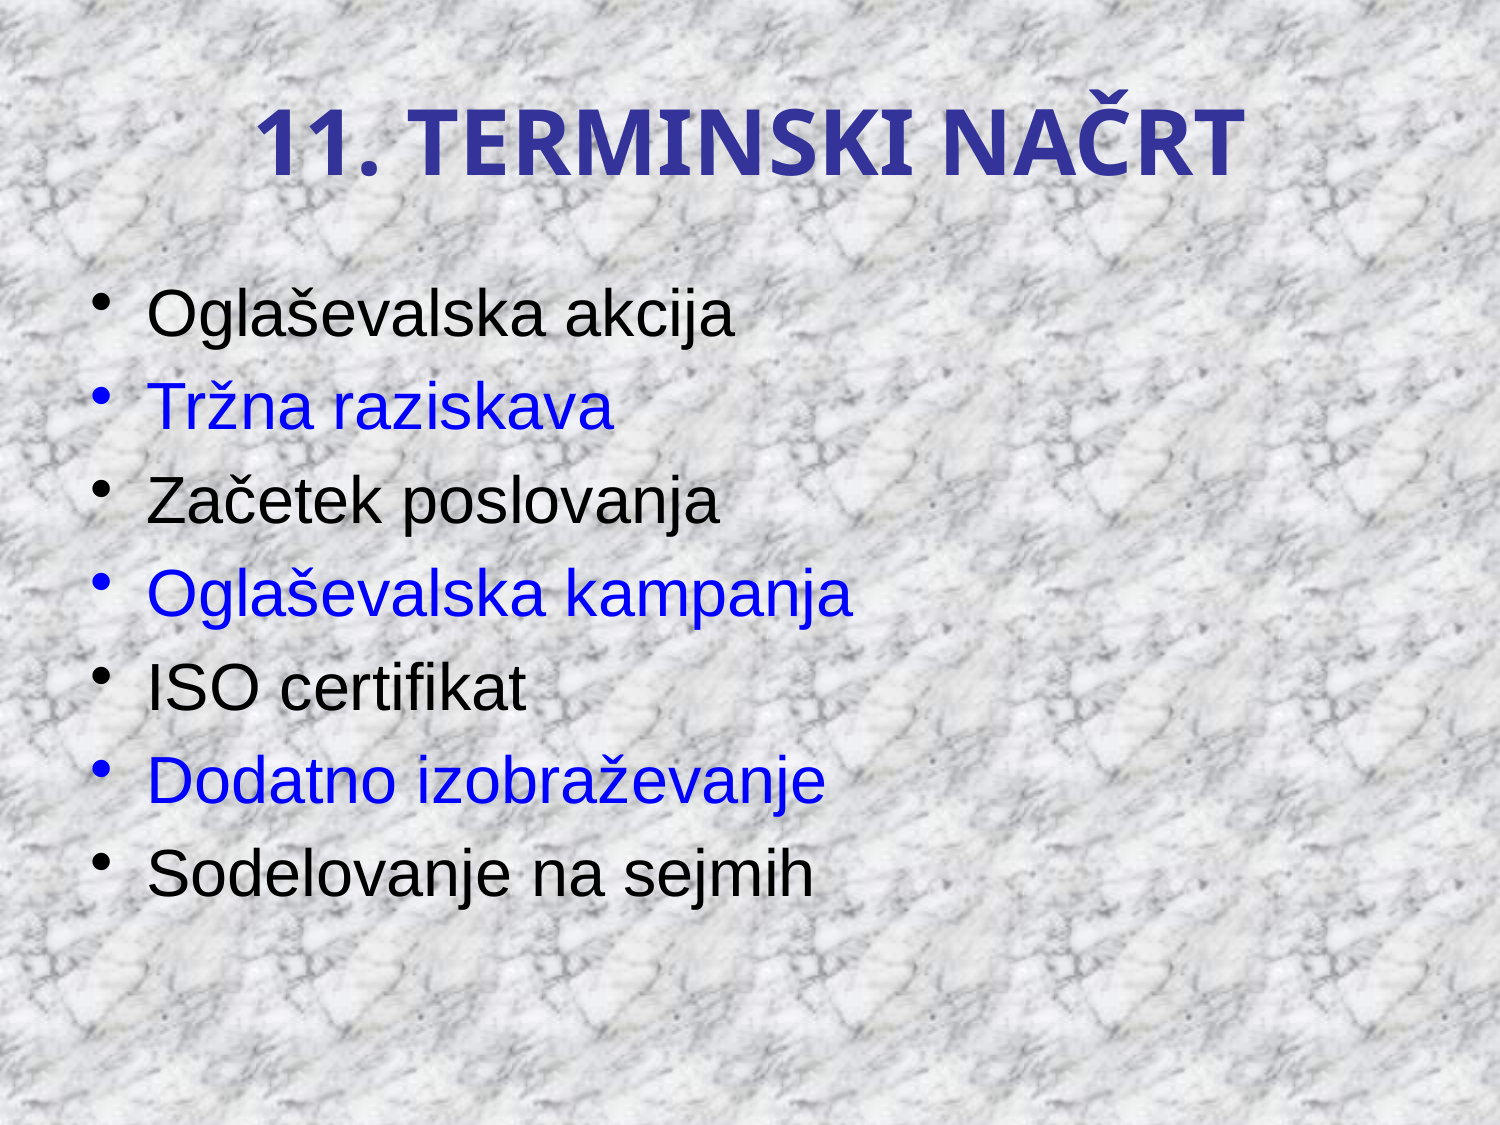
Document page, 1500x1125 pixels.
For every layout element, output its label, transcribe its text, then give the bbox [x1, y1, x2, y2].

picture [0, 0, 1500, 1125]
list Oglaševalska akcija Tržna raziskava Začetek poslovanja Oglaševalska kampanja ISO certifikat Dodatno izobraževanje Sodelovanje na sejmih [75, 262, 1425, 1005]
title 11. TERMINSKI NAČRT [75, 45, 1425, 233]
